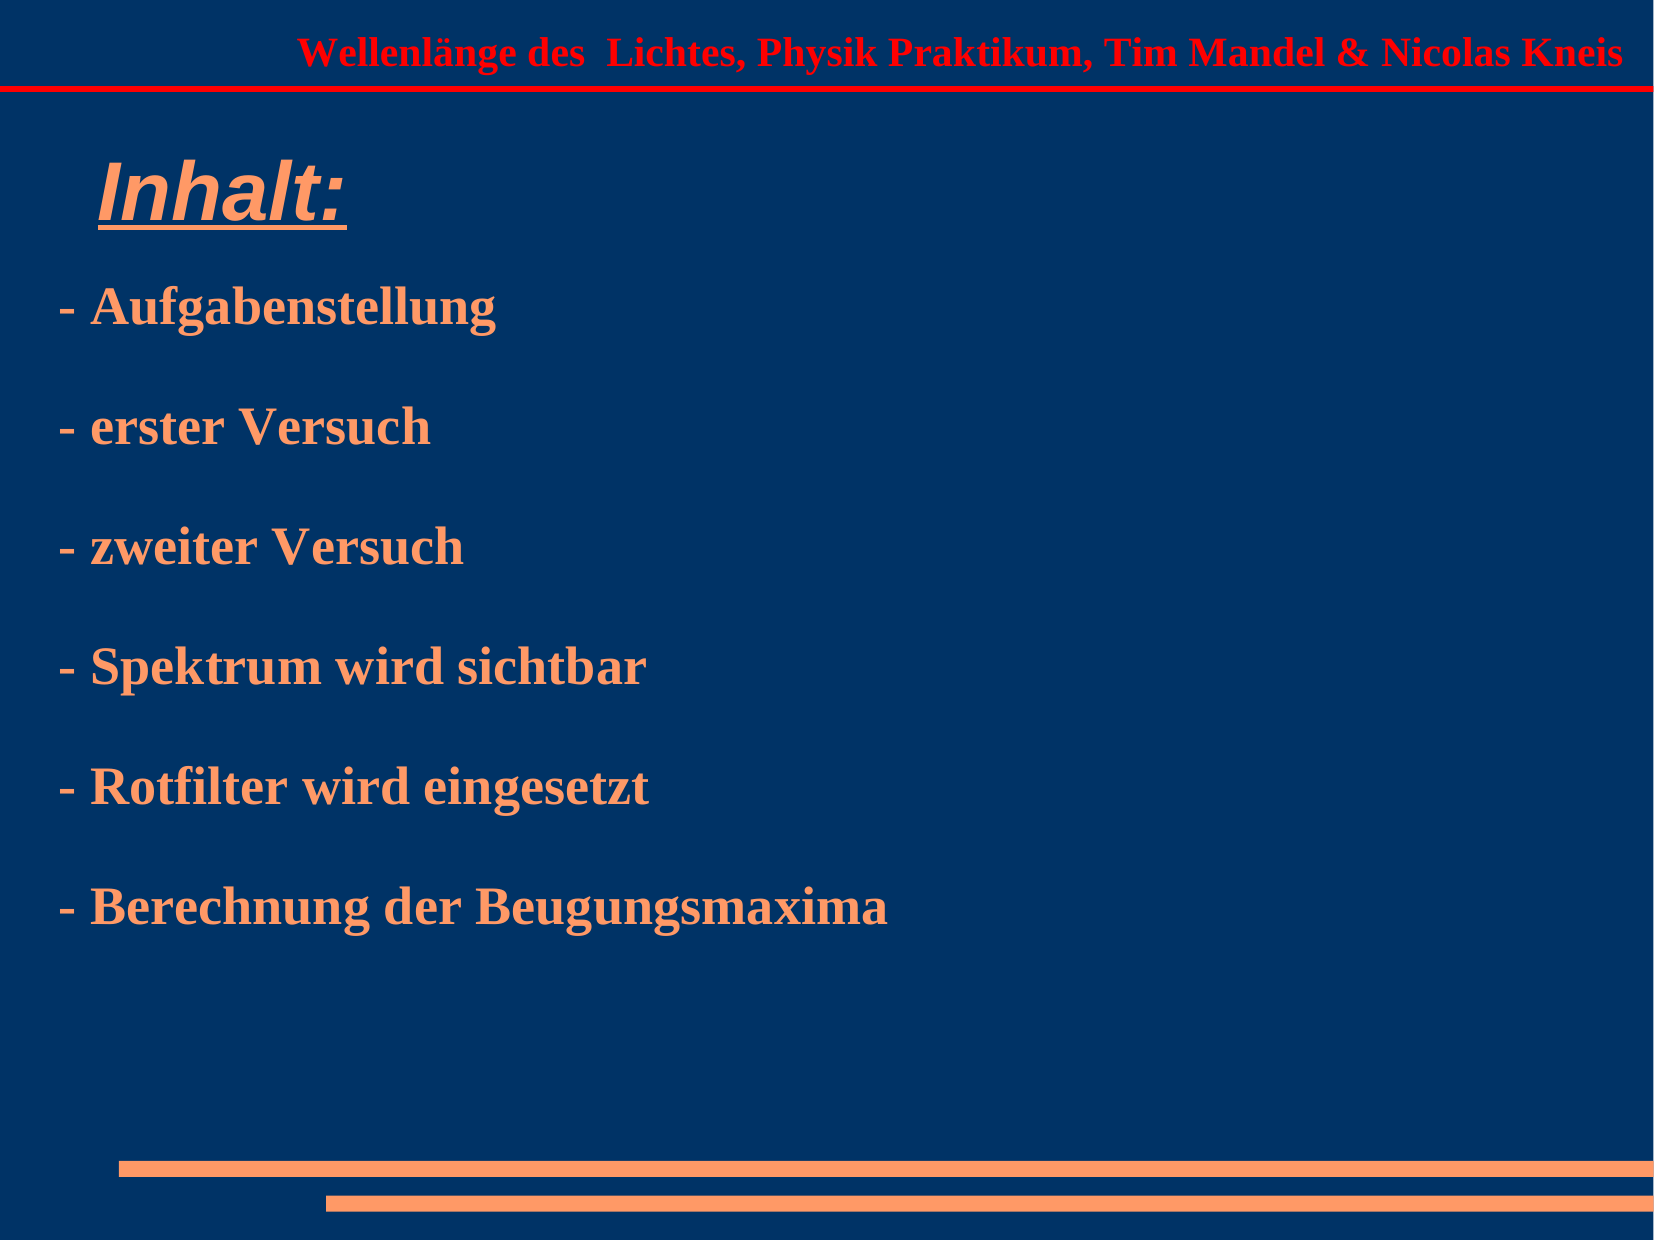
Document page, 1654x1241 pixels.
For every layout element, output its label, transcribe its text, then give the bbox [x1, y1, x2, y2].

title Inhalt: [97, 97, 1511, 276]
text_box - Aufgabenstellung - erster Versuch - zweiter Versuch - Spektrum wird sichtbar - Rotfilter wird eingesetzt - Berechnung der Beugungsmaxima [59, 276, 1654, 1063]
text_box Wellenlänge des Lichtes, Physik Praktikum, Tim Mandel & Nicolas Kneis [0, 29, 1625, 97]
